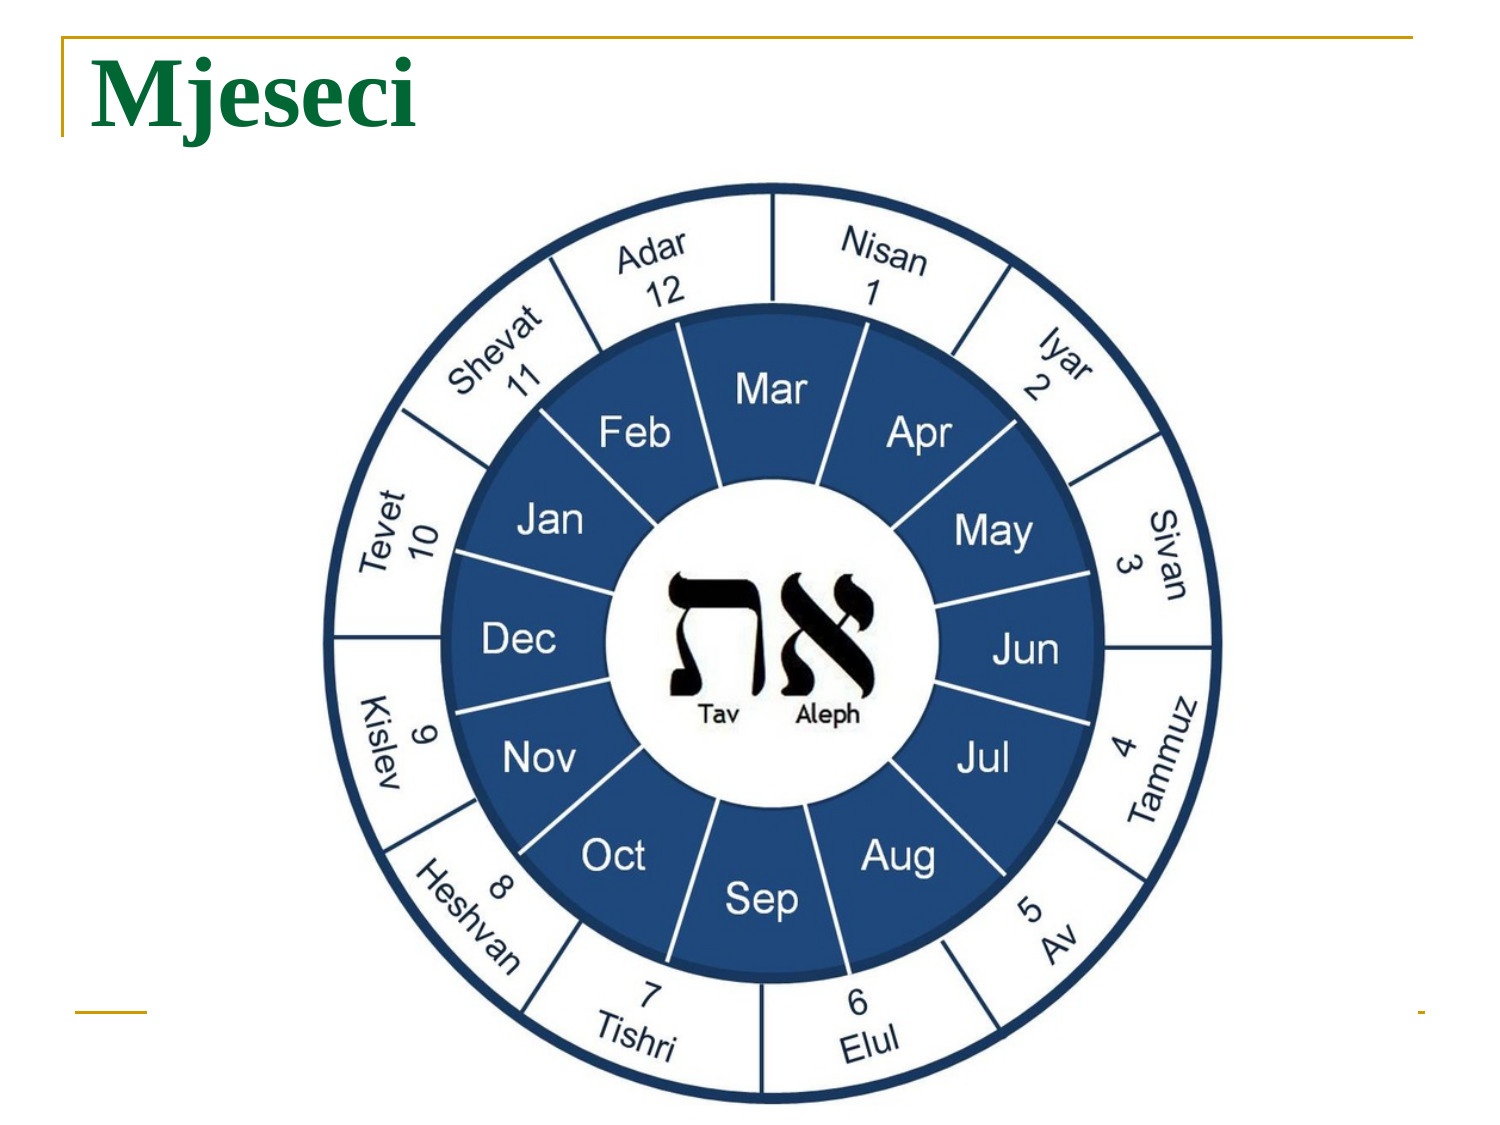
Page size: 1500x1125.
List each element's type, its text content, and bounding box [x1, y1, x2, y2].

title Mjeseci [75, 19, 1426, 206]
picture [147, 148, 1418, 1125]
